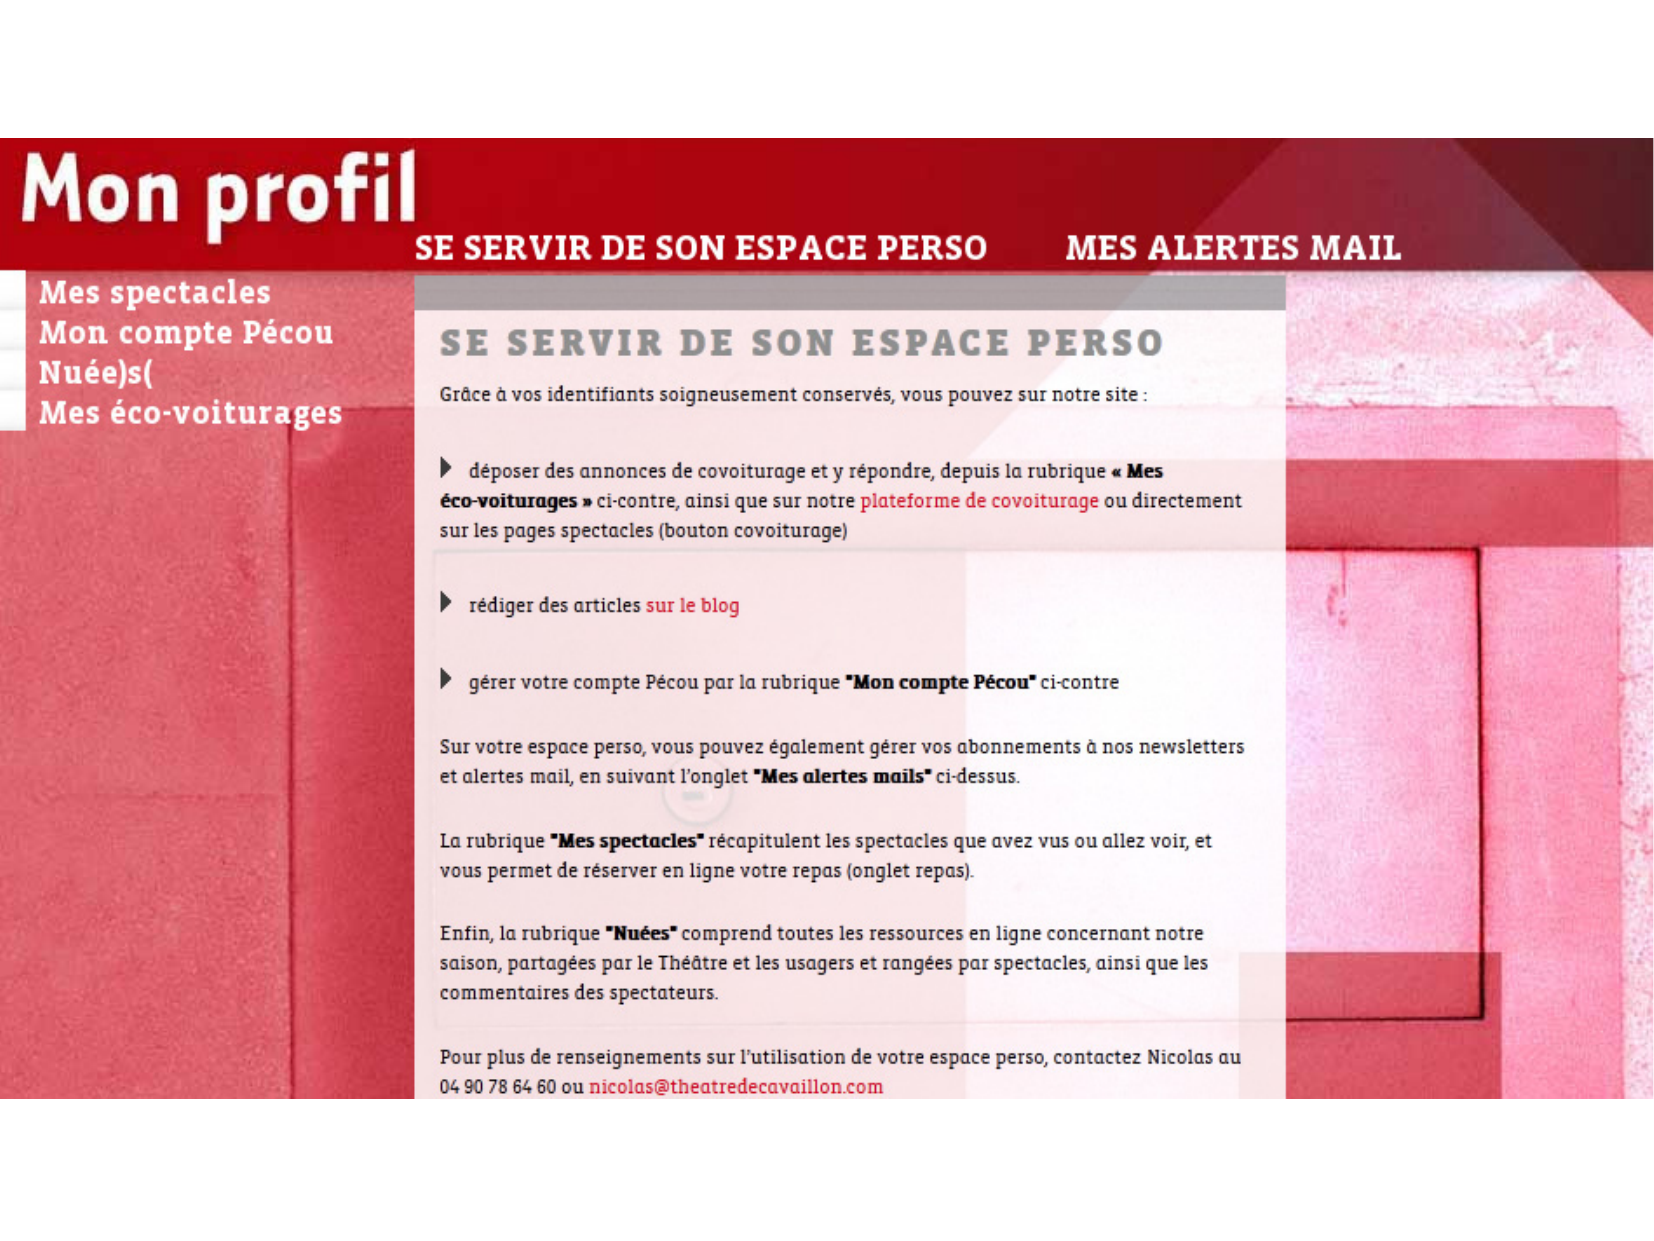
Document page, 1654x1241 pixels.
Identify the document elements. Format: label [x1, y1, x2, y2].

picture [0, 138, 1654, 1099]
